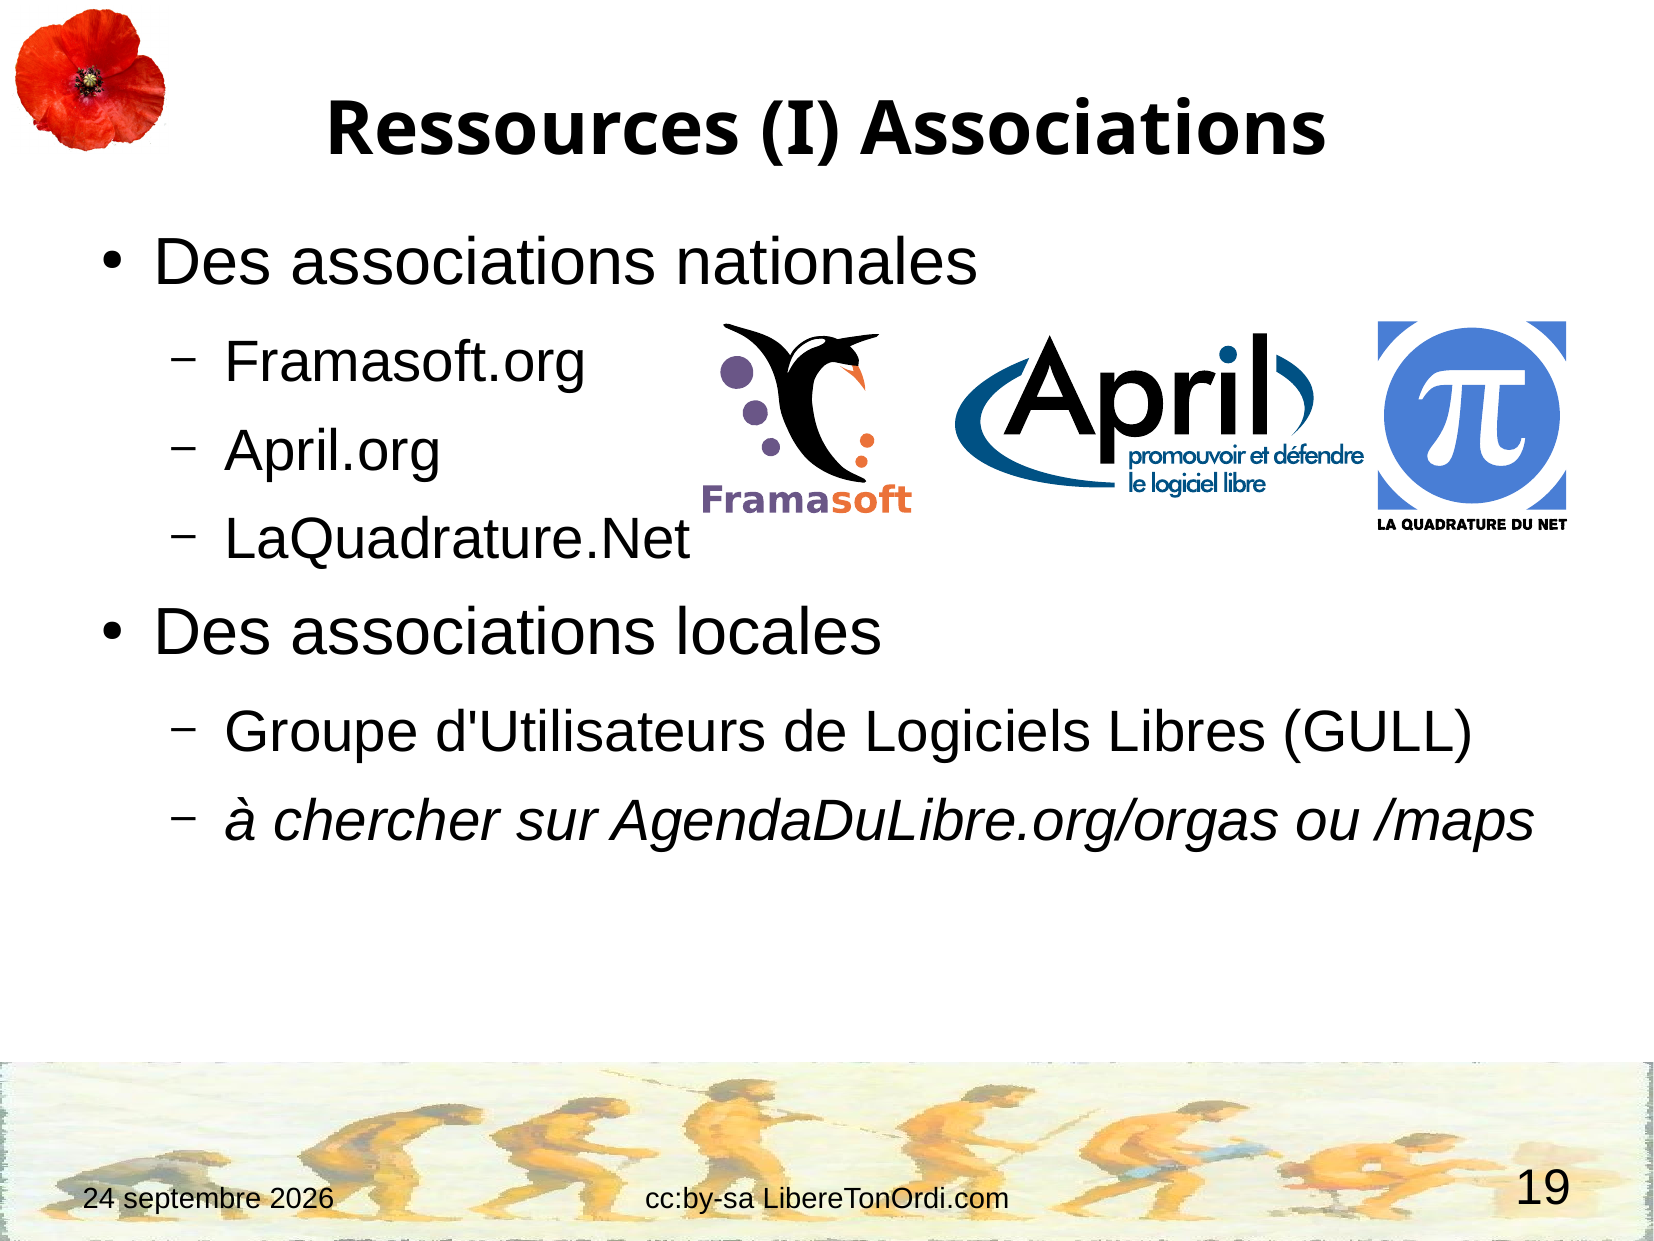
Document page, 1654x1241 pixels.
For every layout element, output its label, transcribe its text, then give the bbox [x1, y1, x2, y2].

picture [944, 307, 1590, 539]
title Ressources (I) Associations [82, 49, 1571, 201]
picture [695, 305, 922, 532]
picture [0, 1062, 1654, 1241]
picture [11, 5, 169, 154]
list Des associations nationales Framasoft.org April.org LaQuadrature.Net Des associations locales Groupe d'Utilisateurs de Logiciels Libres (GULL) à chercher sur AgendaDuLibre.org/orgas ou /maps [82, 224, 1571, 1063]
